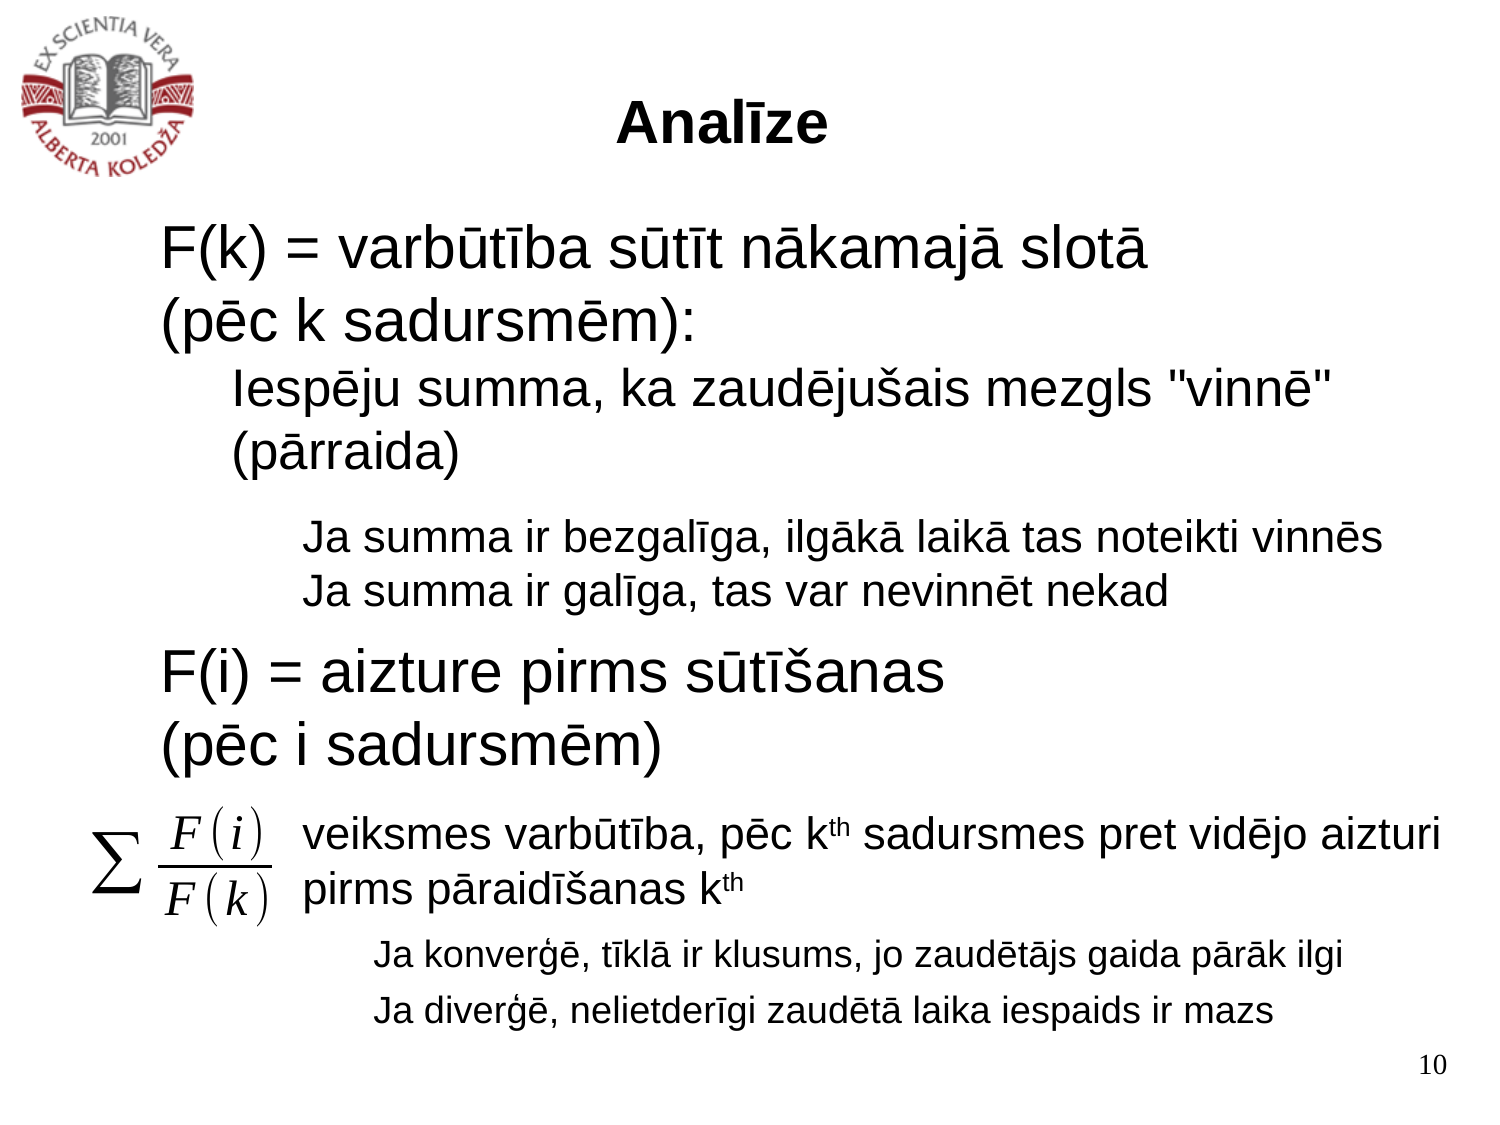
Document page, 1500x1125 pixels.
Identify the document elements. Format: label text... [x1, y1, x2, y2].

list F(k) = varbūtība sūtīt nākamajā slotā (pēc k sadursmēm): Iespēju summa, ka zaudējušais mezgls "vinnē" (pārraida) Ja summa ir bezgalīga, ilgākā laikā tas noteikti vinnēs Ja summa ir galīga, tas var nevinnēt nekad F(i) = aizture pirms sūtīšanas (pēc i sadursmēm) veiksmes varbūtība, pēc kth sadursmes pret vidējo aizturi pirms pāraidīšanas kth Ja konverģē, tīklā ir klusums, jo zaudētājs gaida pārāk ilgi Ja diverģē, nelietderīgi zaudētā laika iespaids ir mazs [74, 200, 1463, 1101]
picture [21, 16, 194, 177]
title Analīze [50, 62, 1374, 175]
chart [82, 803, 281, 930]
text_box <skaitlis> [1312, 1037, 1463, 1101]
